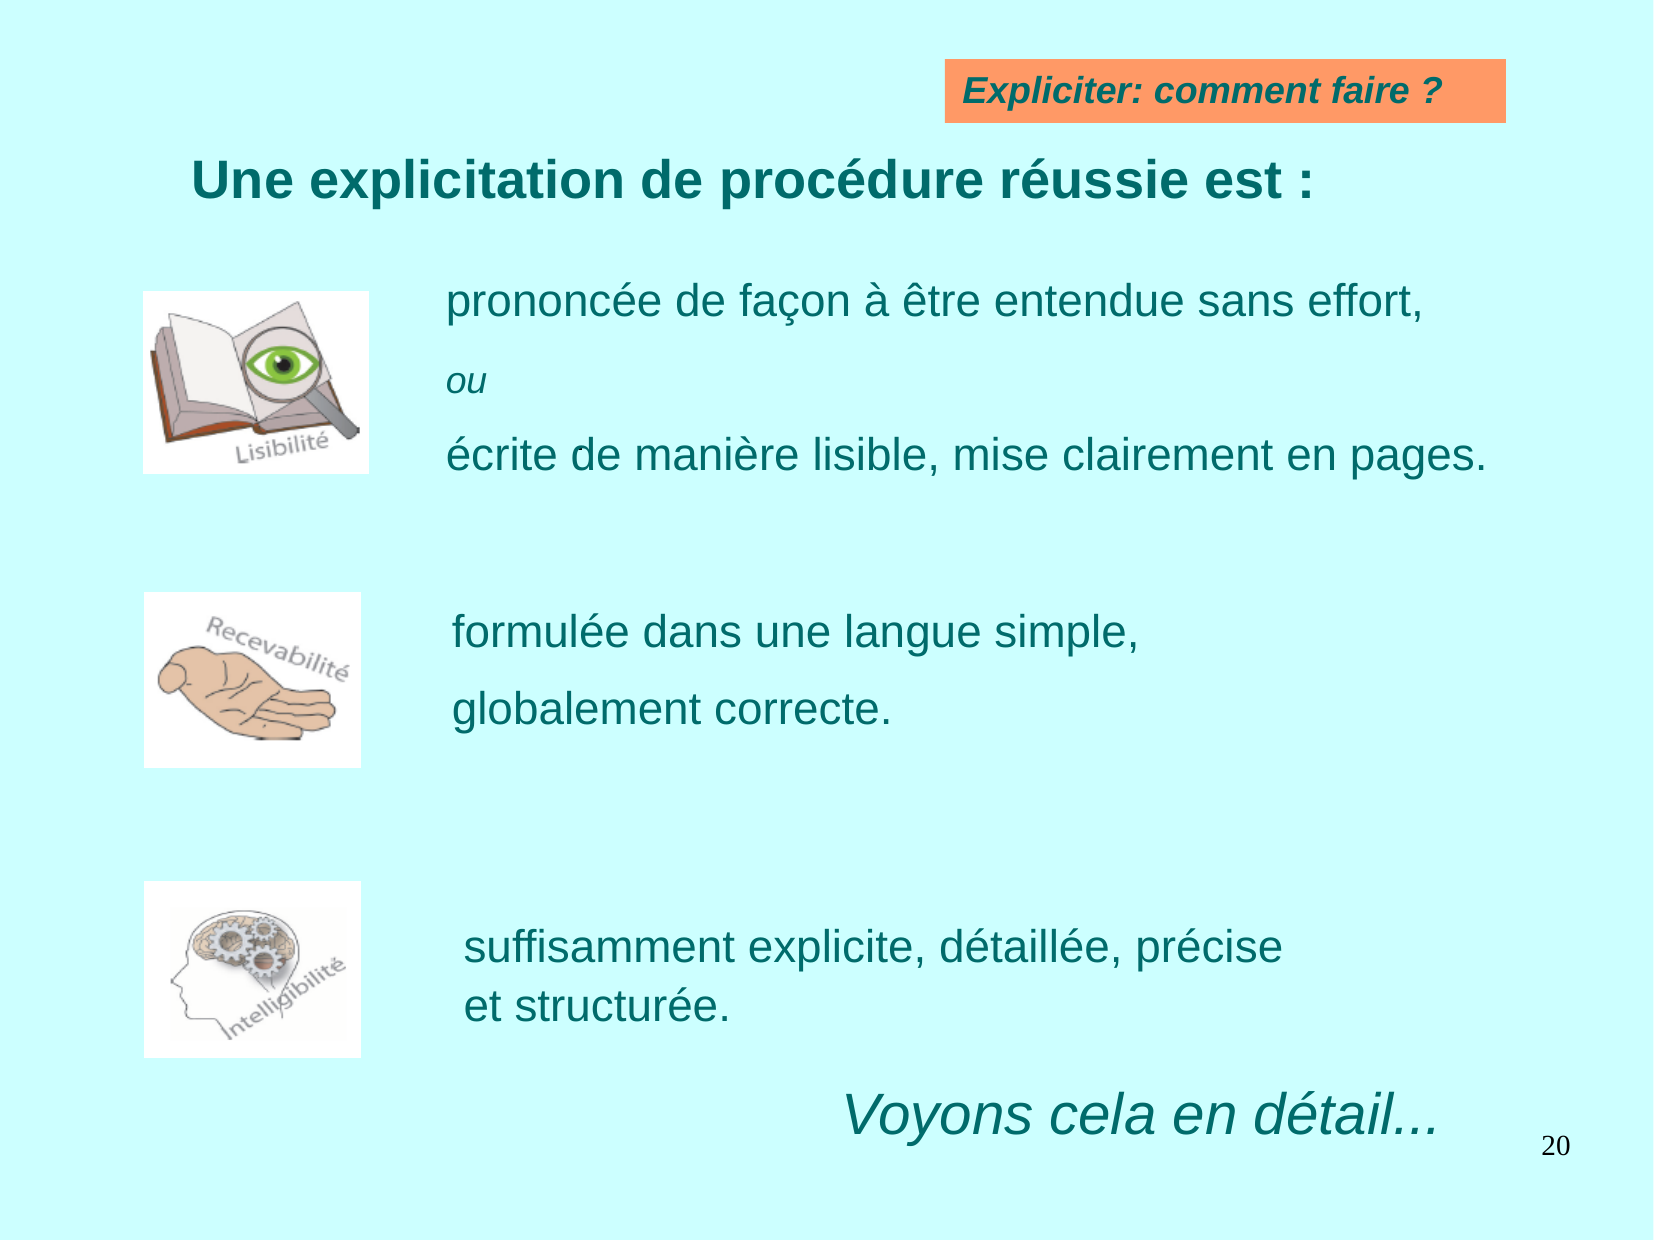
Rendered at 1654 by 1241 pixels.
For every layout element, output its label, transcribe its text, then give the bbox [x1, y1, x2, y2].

text_box Voyons cela en détail... [826, 1074, 1477, 1165]
picture [144, 881, 361, 1058]
text_box prononcée de façon à être entendue sans effort, ou écrite de manière lisible, mise clairement en pages. [431, 241, 1583, 488]
text_box formulée dans une langue simple, globalement correcte. [437, 572, 1589, 756]
text_box Expliciter: comment faire ? [944, 59, 1506, 123]
picture [143, 291, 369, 474]
text_box Une explicitation de procédure réussie est : [177, 141, 1536, 231]
picture [144, 592, 361, 768]
text_box suffisamment explicite, détaillée, précise et structurée. [448, 906, 1477, 1039]
